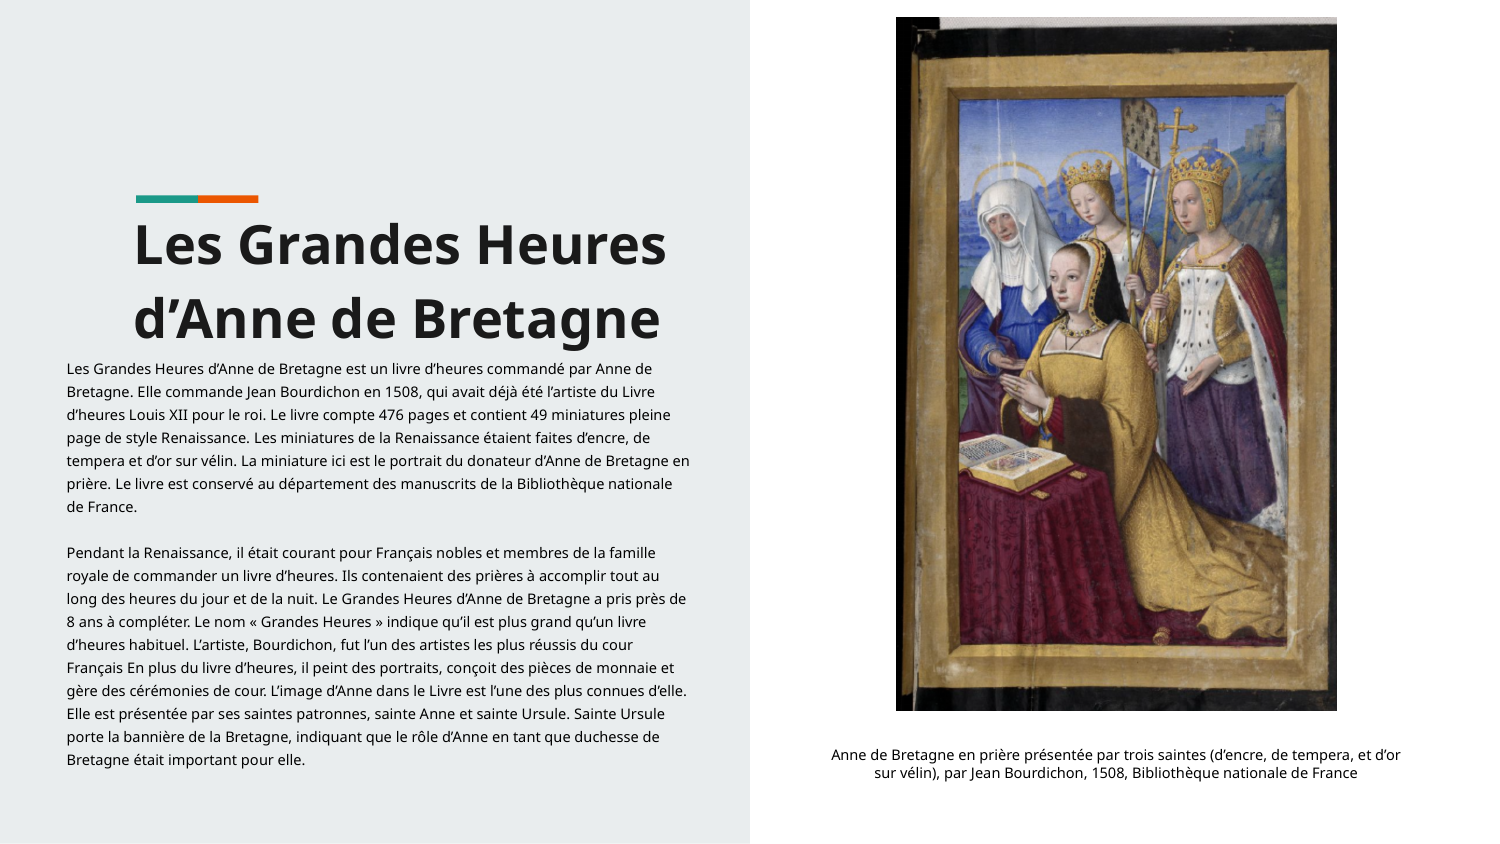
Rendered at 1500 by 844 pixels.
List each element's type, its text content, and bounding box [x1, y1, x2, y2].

subtitle Les Grandes Heures d’Anne de Bretagne est un livre d’heures commandé par Anne de Bretagne. Elle commande Jean Bourdichon en 1508, qui avait déjà été l’artiste du Livre d’heures Louis XII pour le roi. Le livre compte 476 pages et contient 49 miniatures pleine page de style Renaissance. Les miniatures de la Renaissance étaient faites d’encre, de tempera et d’or sur vélin. La miniature ici est le portrait du donateur d’Anne de Bretagne en prière. Le livre est conservé au département des manuscrits de la Bibliothèque nationale de France. Pendant la Renaissance, il était courant pour Français nobles et membres de la famille royale de commander un livre d’heures. Ils contenaient des prières à accomplir tout au long des heures du jour et de la nuit. Le Grandes Heures d’Anne de Bretagne a pris près de 8 ans à compléter. Le nom « Grandes Heures » indique qu’il est plus grand qu’un livre d’heures habituel. L’artiste, Bourdichon, fut l’un des artistes les plus réussis du cour Français En plus du livre d’heures, il peint des portraits, conçoit des pièces de monnaie et gère des cérémonies de cour. L’image d’Anne dans le Livre est l’une des plus connues d’elle. Elle est présentée par ses saintes patronnes, sainte Anne et sainte Ursule. Sainte Ursule porte la bannière de la Bretagne, indiquant que le rôle d’Anne en tant que duchesse de Bretagne était important pour elle. [51, 340, 708, 806]
text_box Anne de Bretagne en prière présentée par trois saintes (d’encre, de tempera, et d’or sur vélin), par Jean Bourdichon, 1508, Bibliothèque nationale de France [808, 731, 1425, 797]
picture [896, 17, 1337, 712]
title Les Grandes Heures d’Anne de Bretagne [118, 191, 736, 469]
